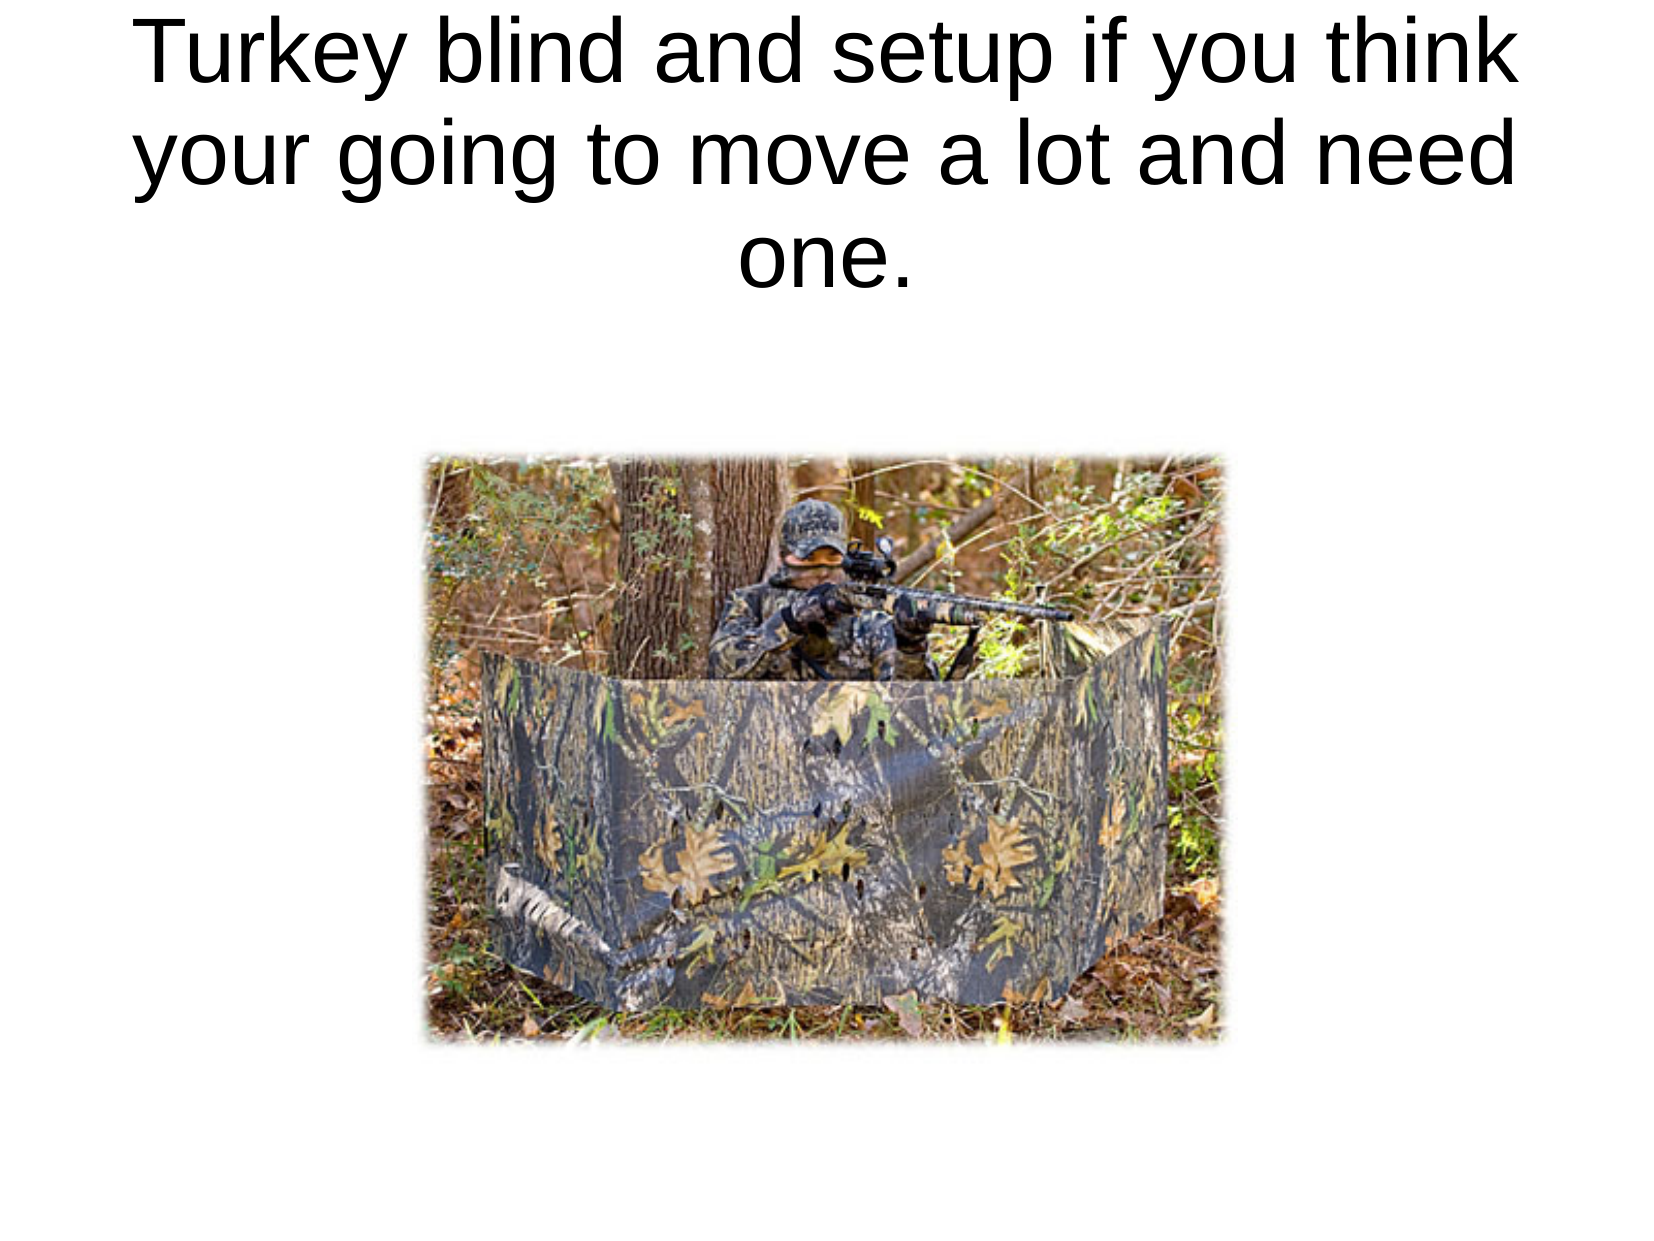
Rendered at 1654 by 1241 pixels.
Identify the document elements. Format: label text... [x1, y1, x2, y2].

picture [412, 337, 1238, 1163]
title Turkey blind and setup if you think your going to move a lot and need one. [82, 0, 1571, 312]
